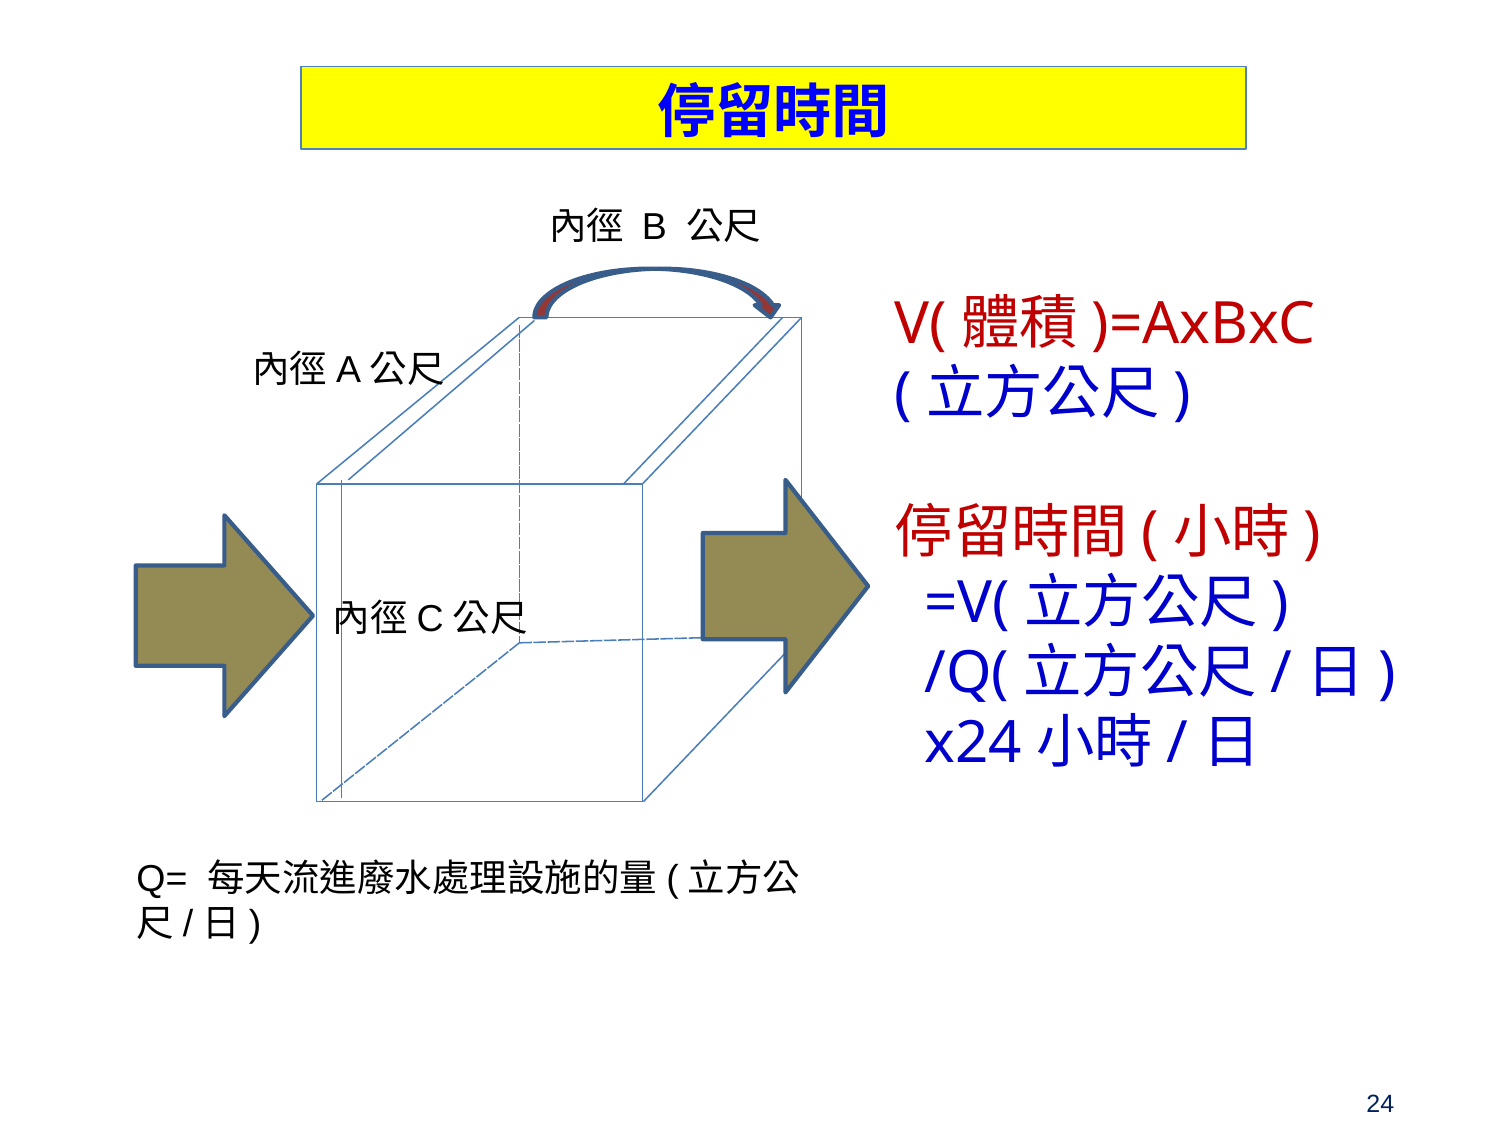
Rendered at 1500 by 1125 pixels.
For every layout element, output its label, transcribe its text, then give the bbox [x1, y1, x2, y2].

text_box [702, 479, 869, 693]
text_box [534, 268, 780, 318]
text_box 內徑C公尺 [317, 586, 597, 647]
text_box 停留時間 [301, 66, 1247, 150]
text_box V(體積)=AxBxC (立方公尺) 停留時間(小時) =V(立方公尺) /Q(立方公尺/日) x24小時/日 [879, 277, 1436, 858]
text_box [135, 515, 313, 717]
text_box Q= 每天流進廢水處理設施的量(立方公尺/日) [121, 846, 916, 907]
text_box 24 [1351, 1080, 1500, 1125]
text_box 內徑 B 公尺 [534, 194, 819, 256]
text_box 內徑A公尺 [237, 337, 516, 399]
text_box [75, 8, 1426, 138]
